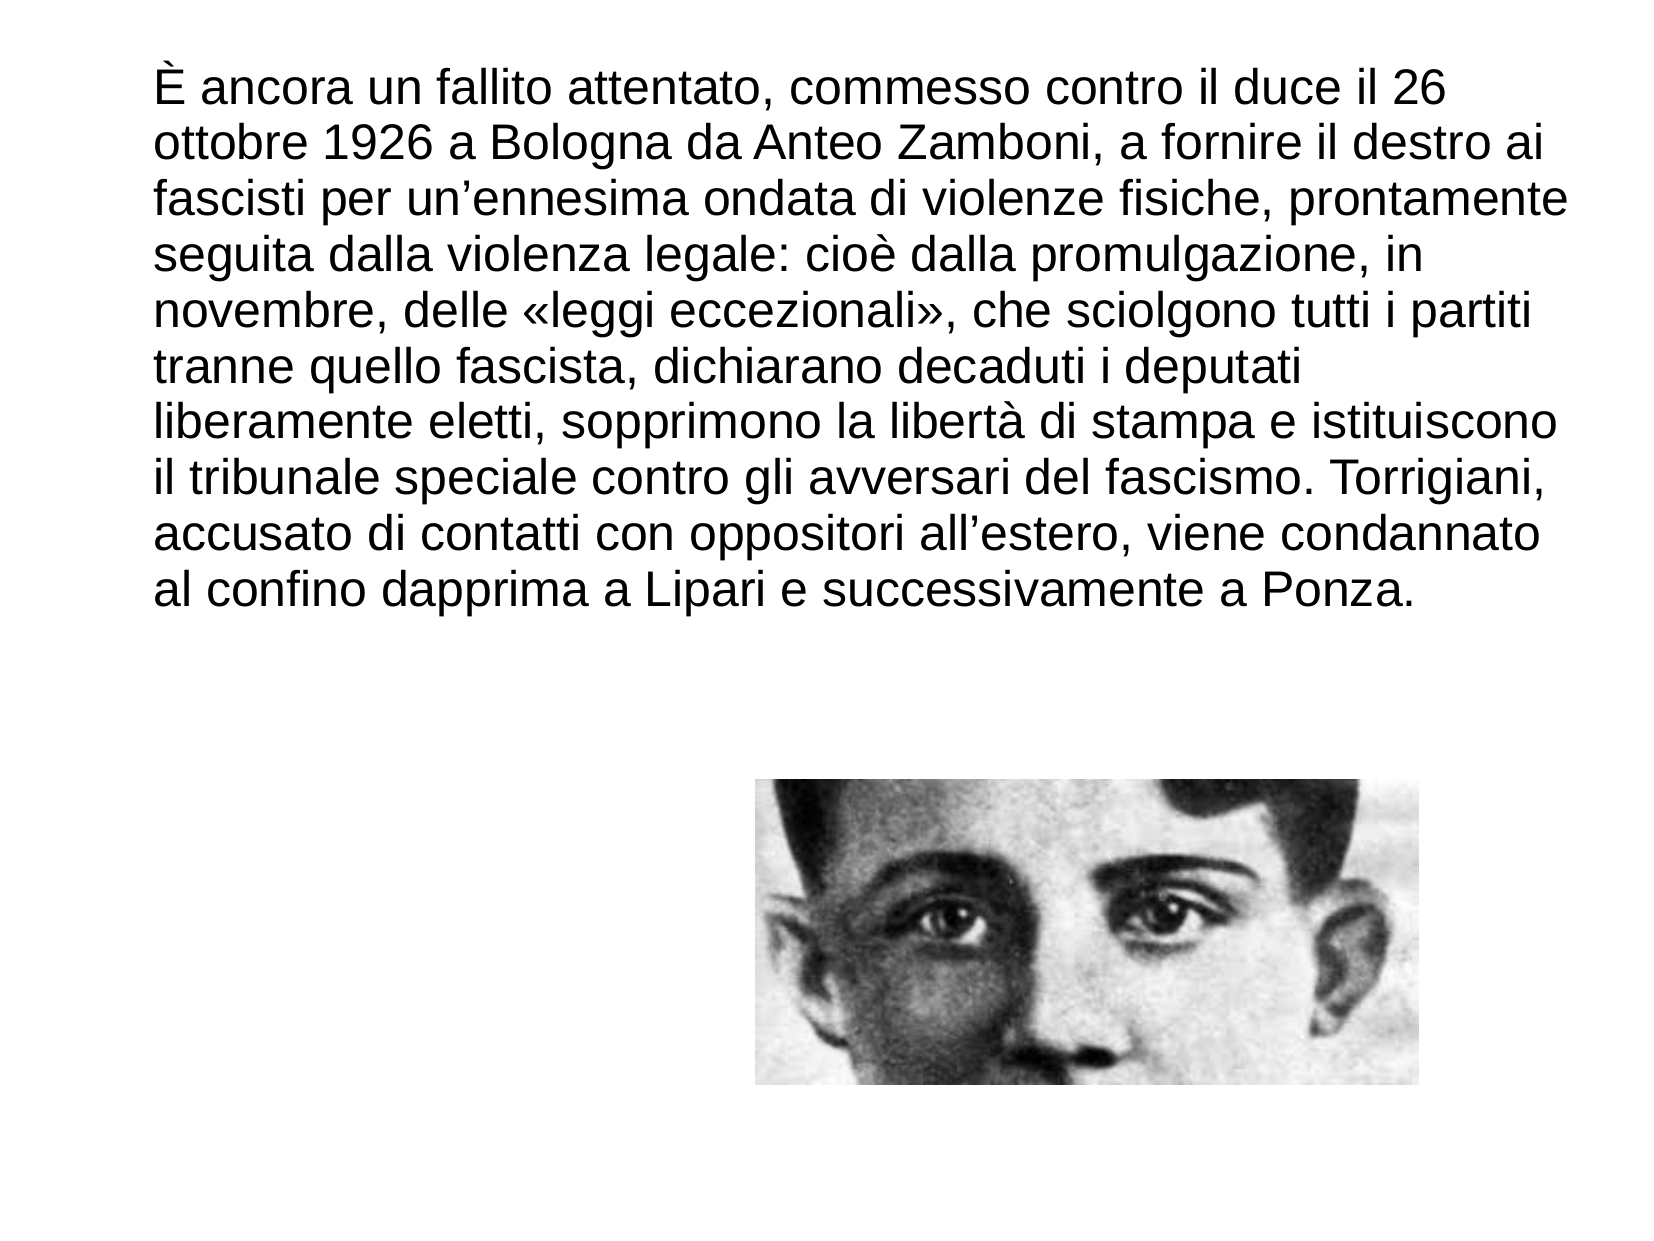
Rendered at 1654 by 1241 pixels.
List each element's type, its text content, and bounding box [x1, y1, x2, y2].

list È ancora un fallito attentato, commesso contro il duce il 26 ottobre 1926 a Bologna da Anteo Zamboni, a fornire il destro ai fascisti per un’ennesima ondata di violenze fisiche, prontamente seguita dalla violenza legale: cioè dalla promulgazione, in novembre, delle «leggi eccezionali», che sciolgono tutti i partiti tranne quello fascista, dichiarano decaduti i deputati liberamente eletti, sopprimono la libertà di stampa e istituiscono il tribunale speciale contro gli avversari del fascismo. Torrigiani, accusato di contatti con oppositori all’estero, viene condannato al confino dapprima a Lipari e successivamente a Ponza. [82, 59, 1571, 1170]
picture [755, 779, 1419, 1085]
